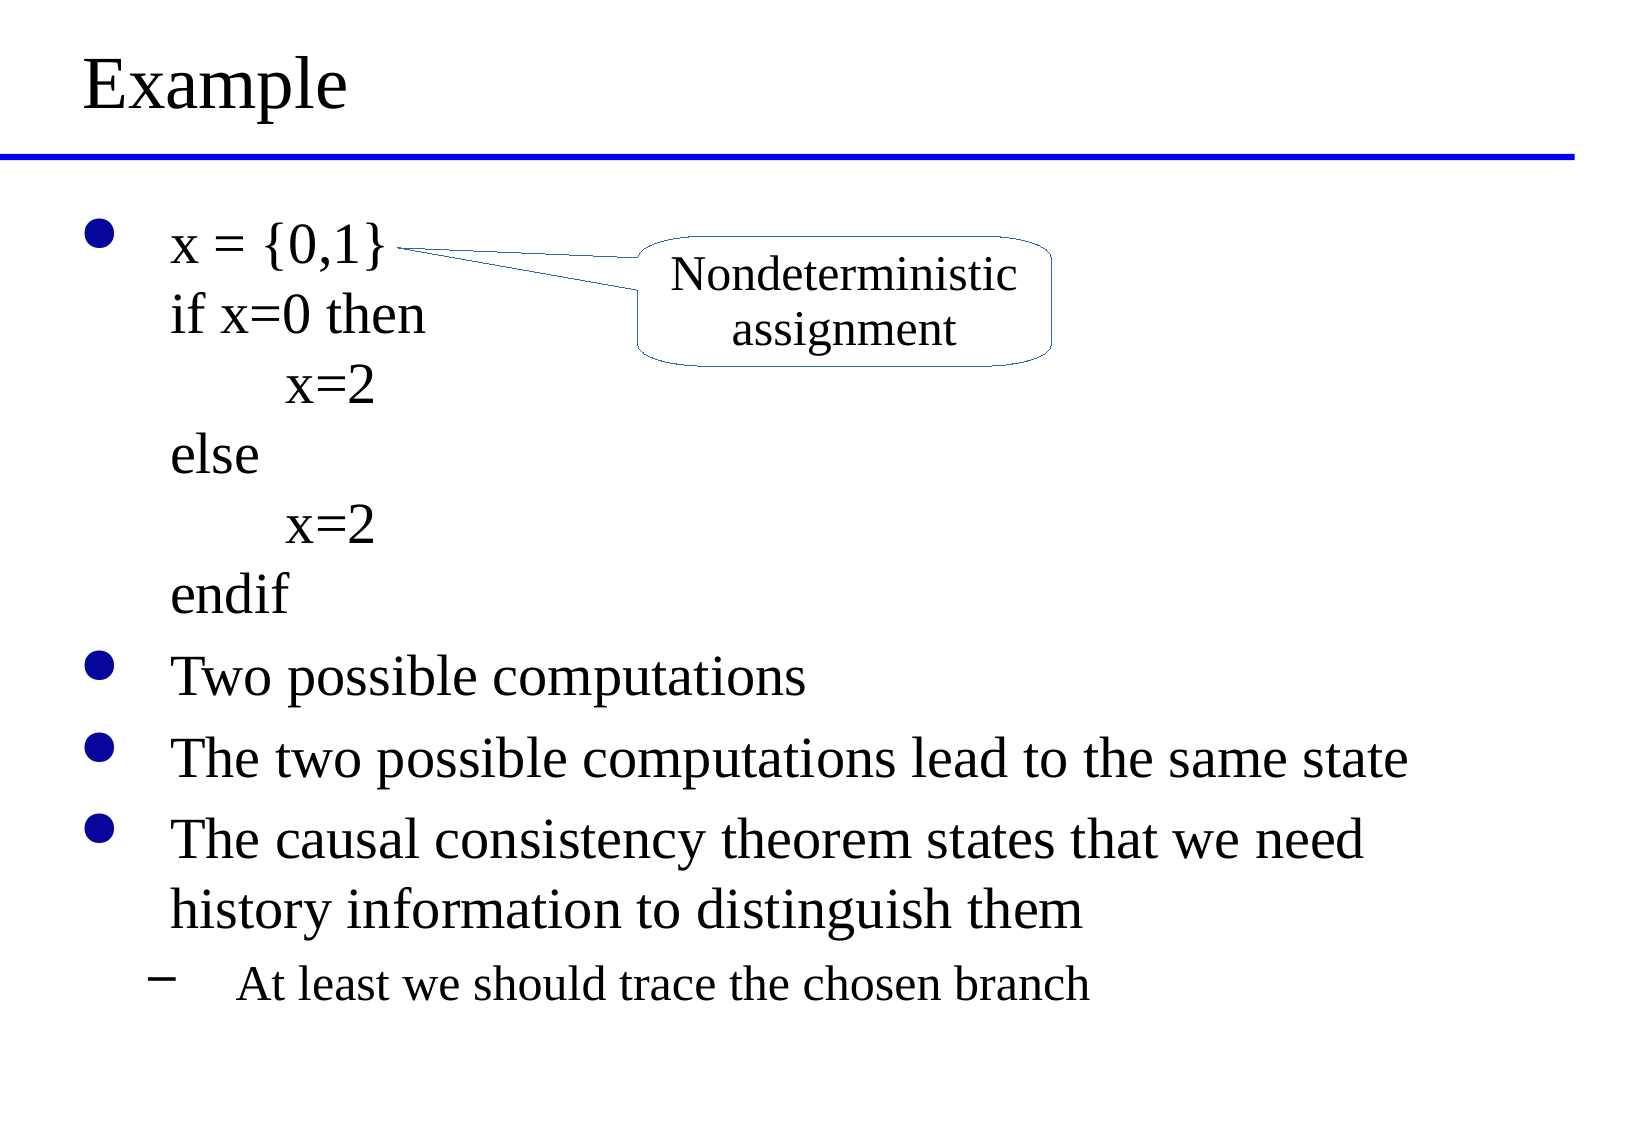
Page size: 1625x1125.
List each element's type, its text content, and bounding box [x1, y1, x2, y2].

title Example [67, 27, 1544, 131]
text_box Nondeterministic assignment [397, 236, 1052, 367]
list x = {0,1} if x=0 then x=2 else x=2 endif Two possible computations The two possible computations lead to the same state The causal consistency theorem states that we need history information to distinguish them At least we should trace the chosen branch [67, 198, 1478, 1061]
